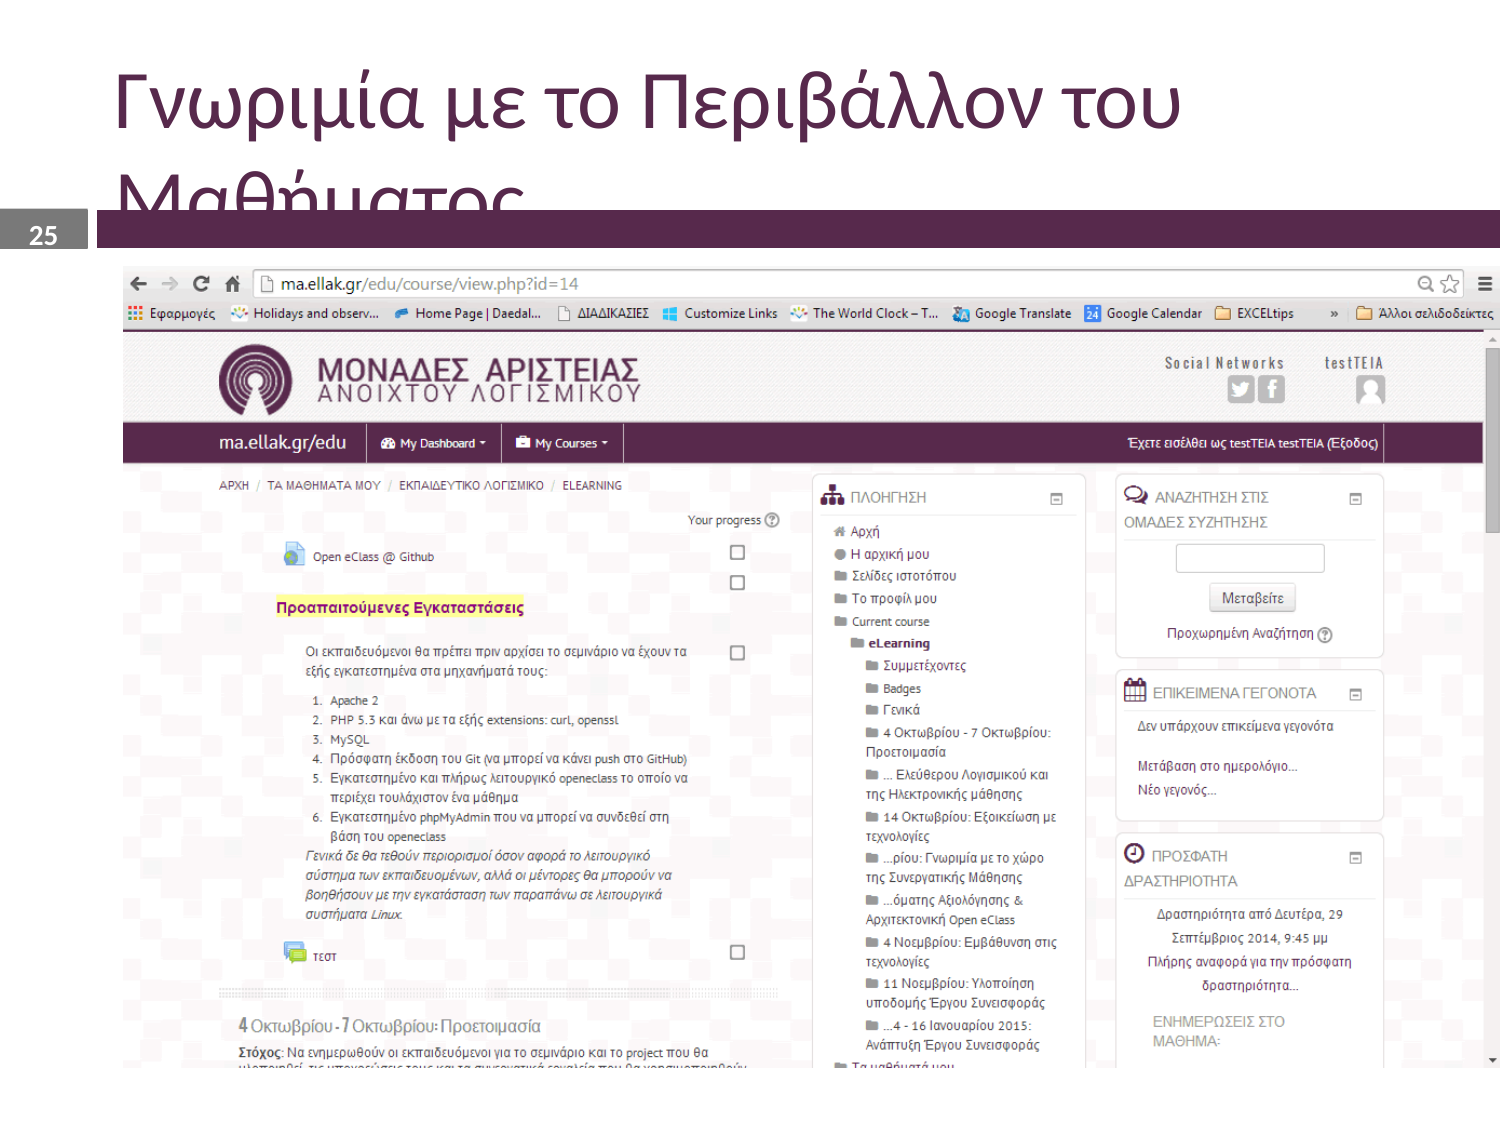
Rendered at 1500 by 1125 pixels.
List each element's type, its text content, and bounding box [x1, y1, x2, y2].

picture [123, 267, 1500, 1068]
title Γνωριμία με το Περιβάλλον του Μαθήματος [99, 37, 1438, 201]
text_box [0, 208, 88, 249]
